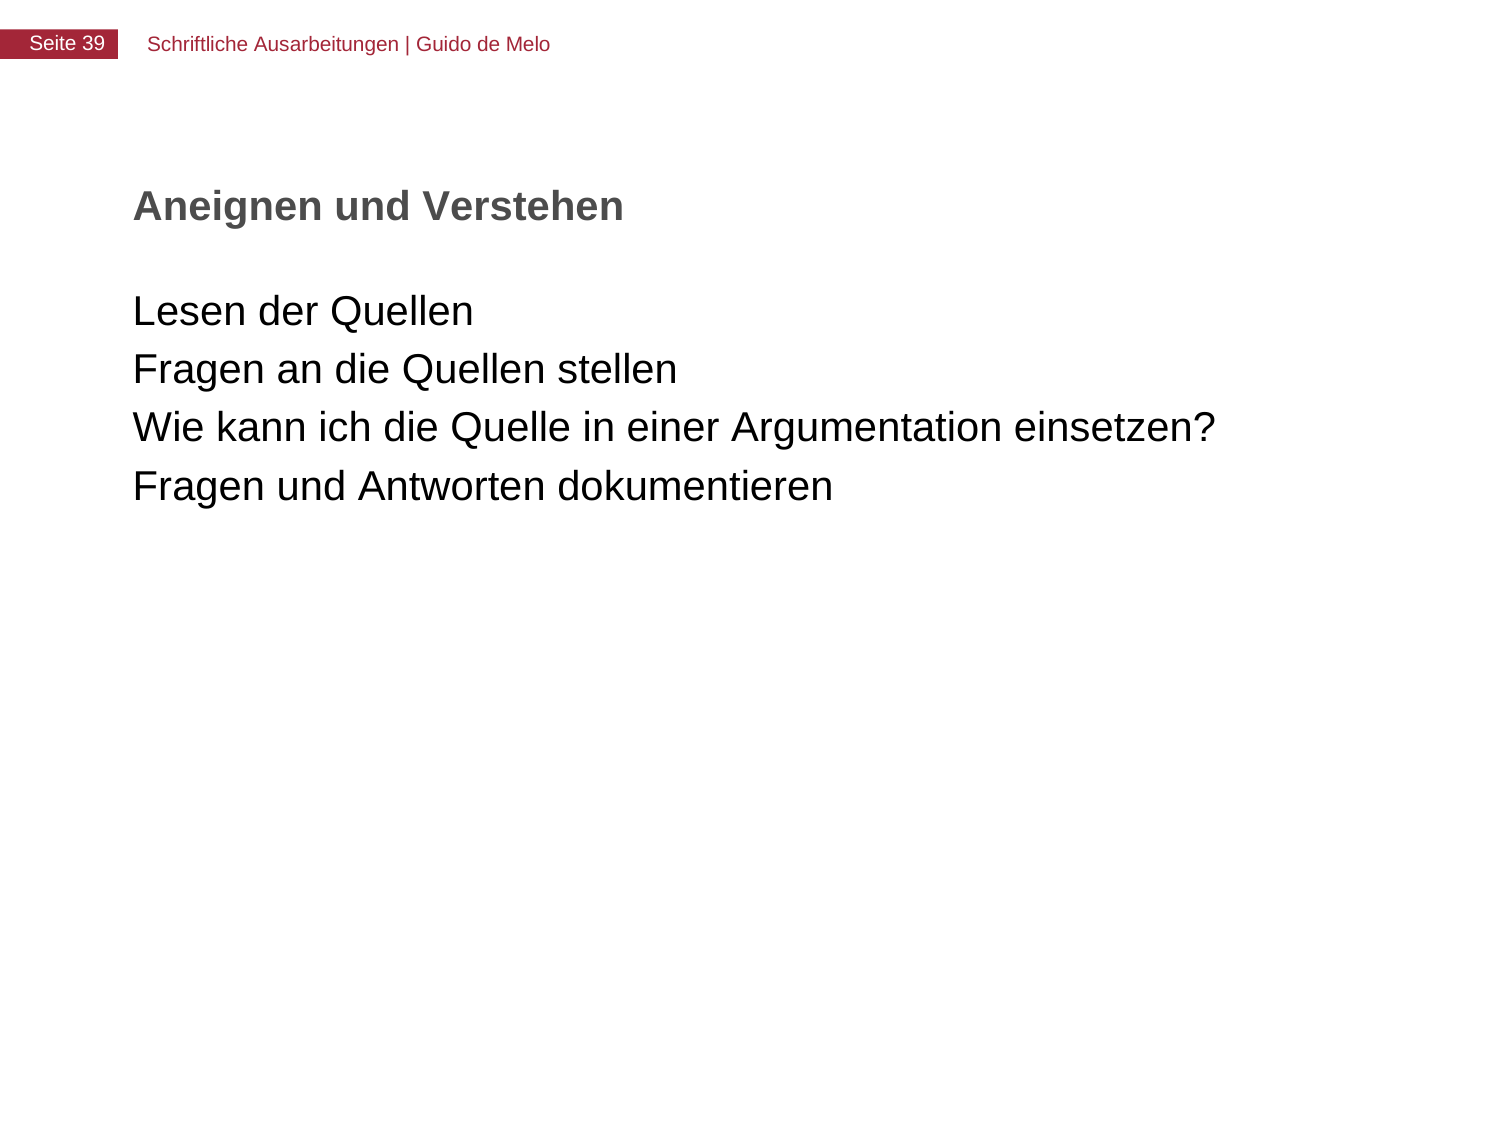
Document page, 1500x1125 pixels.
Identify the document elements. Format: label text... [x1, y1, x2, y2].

title Aneignen und Verstehen [132, 149, 1413, 258]
list Lesen der Quellen Fragen an die Quellen stellen Wie kann ich die Quelle in einer Argumentation einsetzen? Fragen und Antworten dokumentieren [132, 287, 1371, 888]
